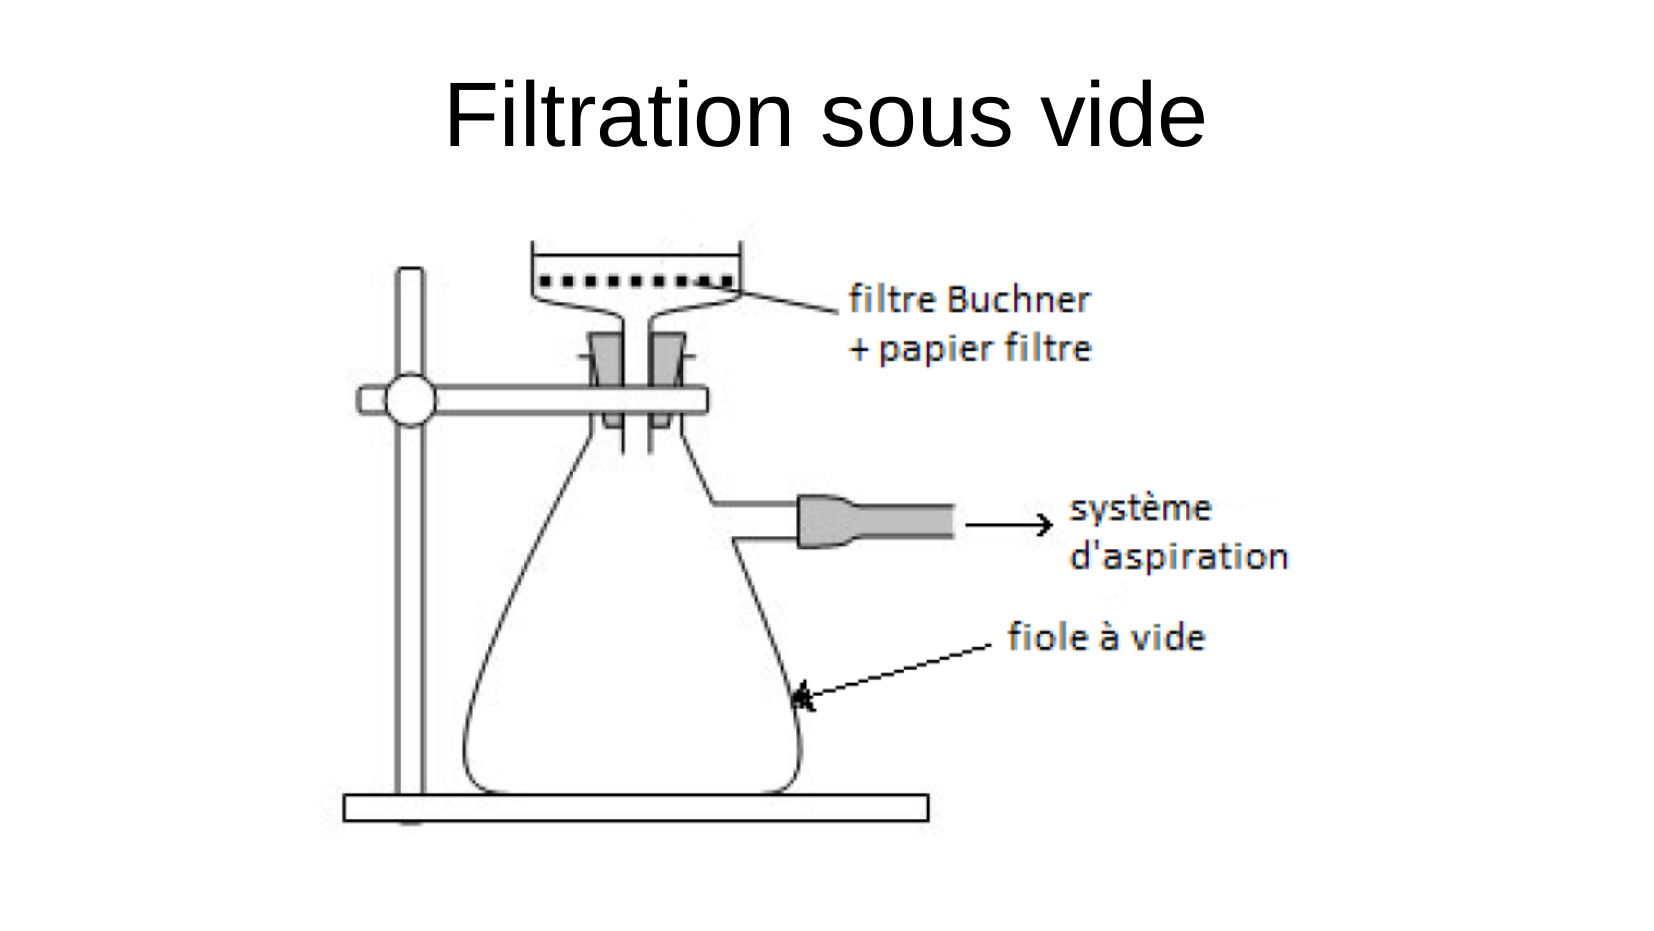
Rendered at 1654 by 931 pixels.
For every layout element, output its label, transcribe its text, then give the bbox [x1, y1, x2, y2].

title Filtration sous vide [82, 37, 1571, 193]
picture [295, 212, 1314, 851]
